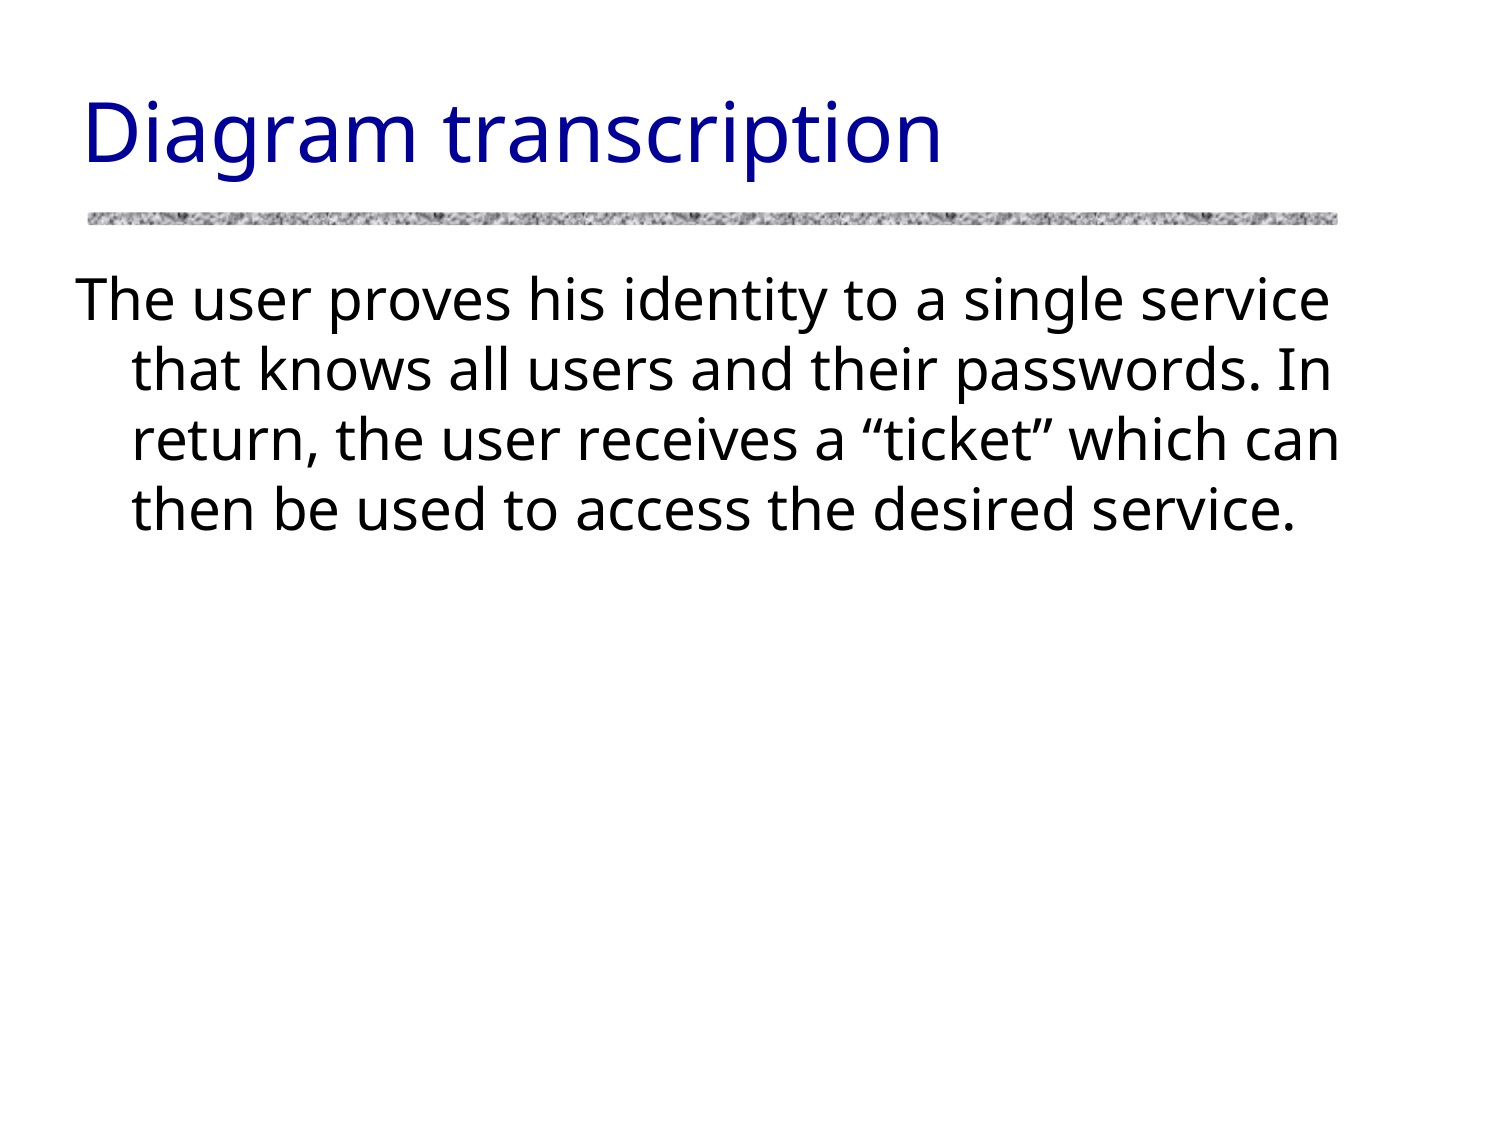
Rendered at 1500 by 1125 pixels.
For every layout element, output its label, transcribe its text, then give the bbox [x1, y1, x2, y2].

subtitle The user proves his identity to a single service that knows all users and their passwords. In return, the user receives a “ticket” which can then be used to access the desired service. [75, 262, 1417, 994]
picture [87, 212, 1338, 226]
title Diagram transcription [66, 37, 1342, 188]
